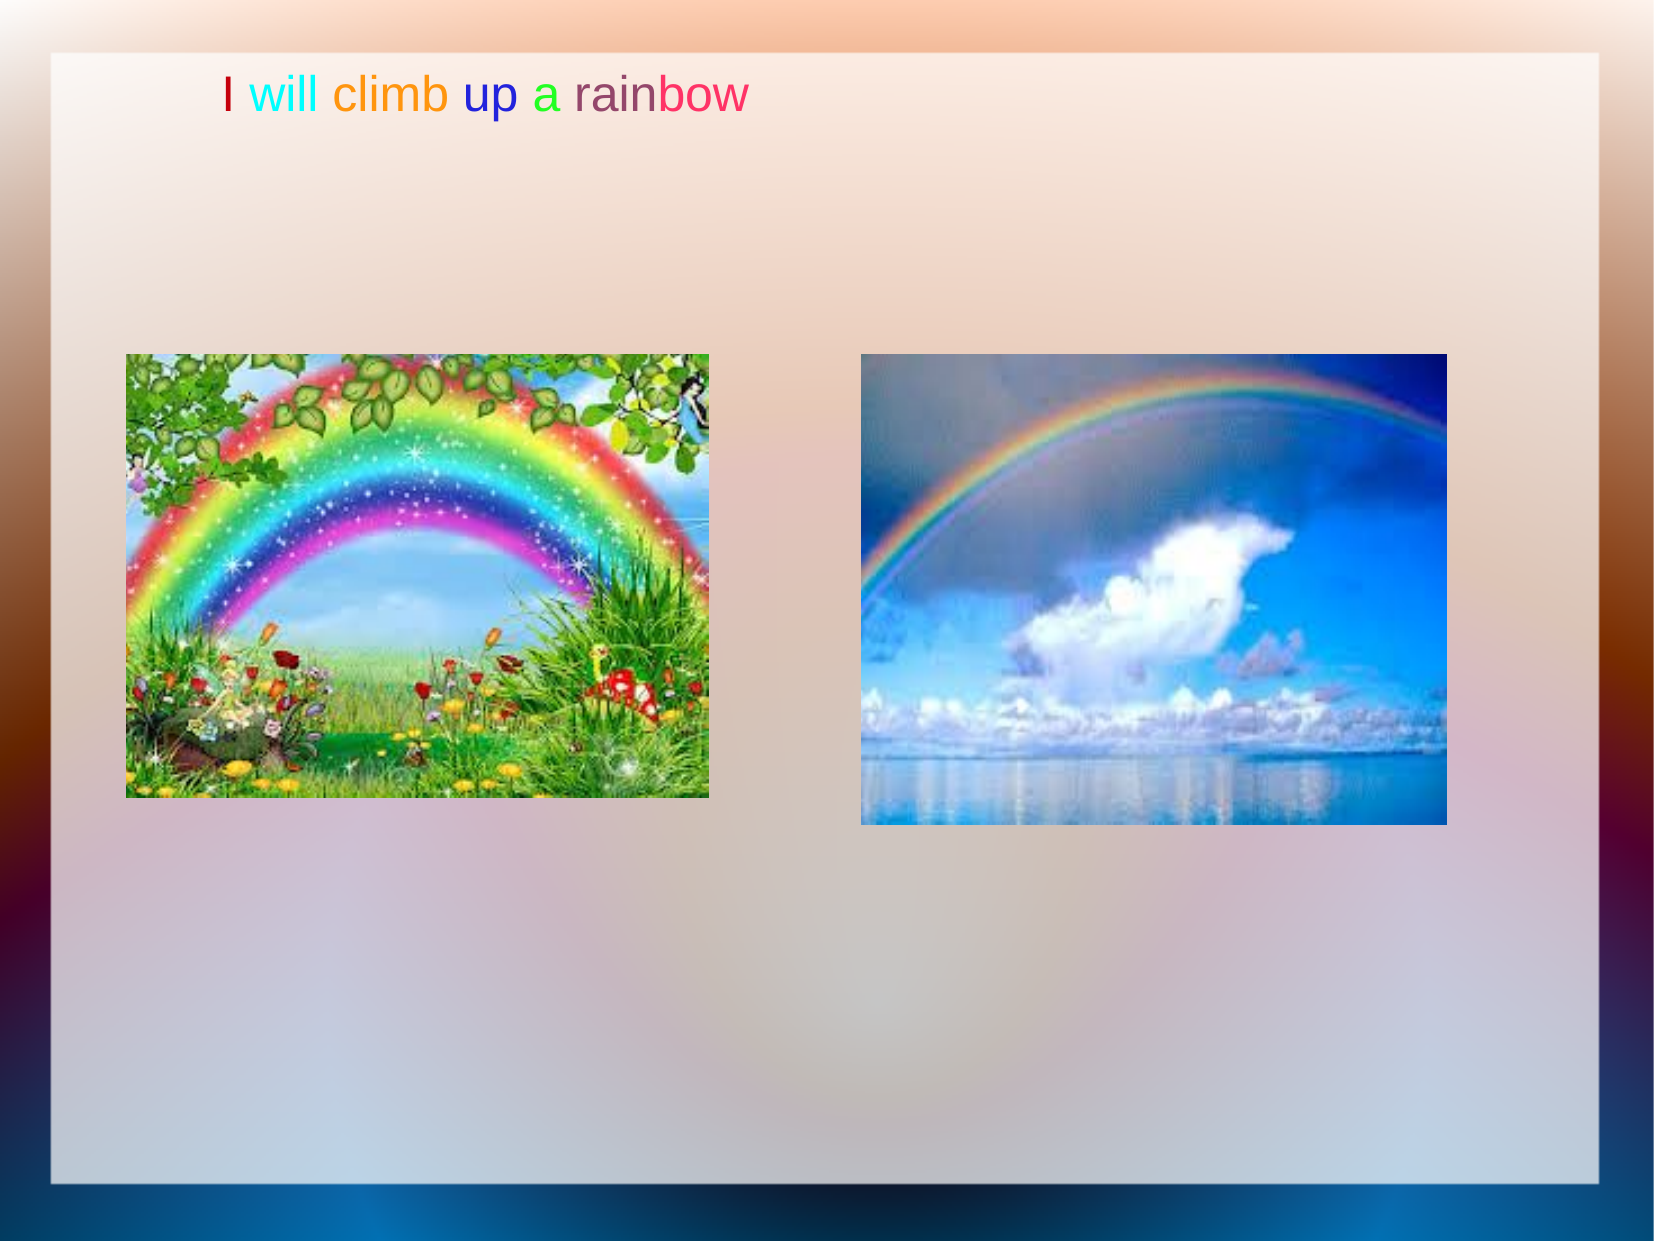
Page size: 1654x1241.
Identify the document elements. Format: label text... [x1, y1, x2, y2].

text_box I will climb up a rainbow [206, 59, 1536, 158]
picture [0, 0, 1654, 1241]
